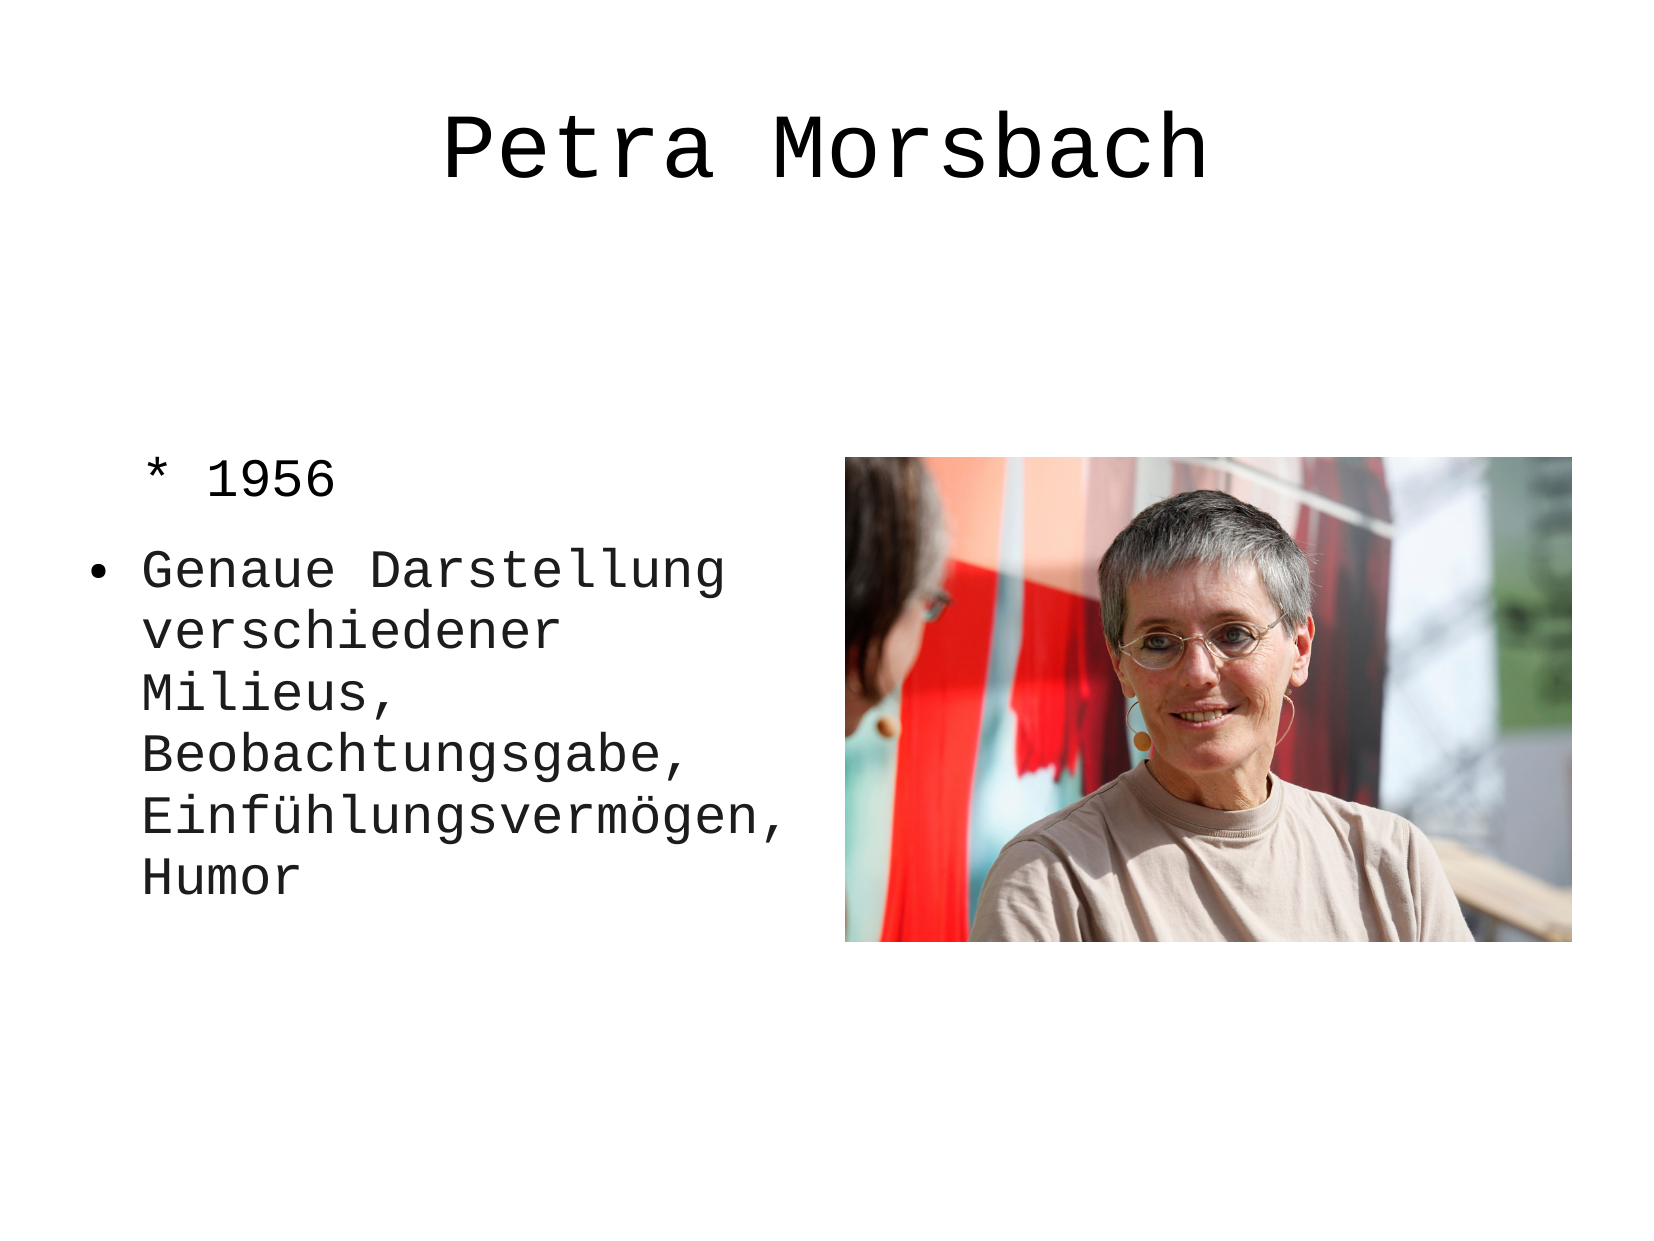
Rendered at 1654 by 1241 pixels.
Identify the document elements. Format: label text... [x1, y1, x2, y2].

title Petra Morsbach [82, 49, 1571, 257]
list * 1956 Genaue Darstellung verschiedener Milieus, Beobachtungsgabe, Einfühlungsvermögen, Humor [71, 451, 798, 1241]
picture [845, 457, 1572, 942]
